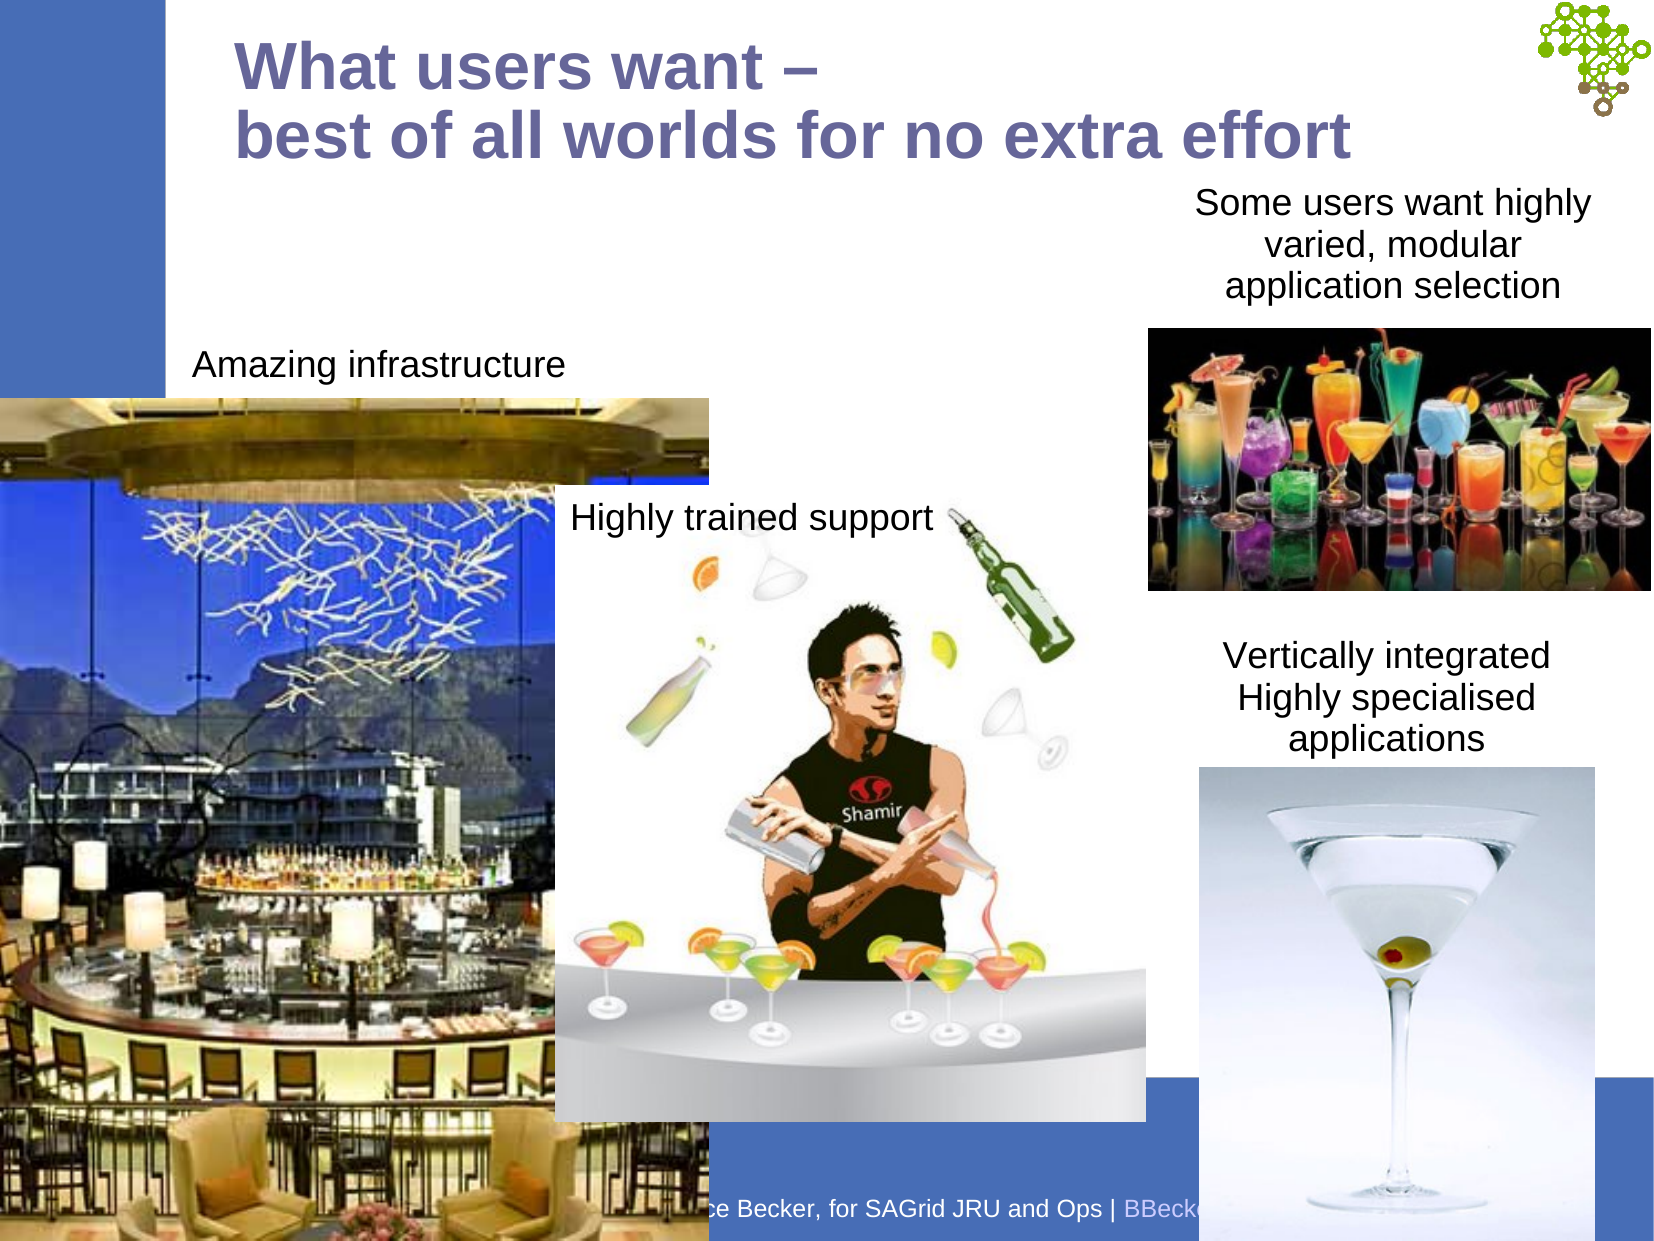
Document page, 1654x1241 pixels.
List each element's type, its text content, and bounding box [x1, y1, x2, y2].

picture [0, 0, 1654, 1241]
text_box Highly trained support [555, 490, 949, 547]
title What users want – best of all worlds for no extra effort [234, 27, 1594, 179]
text_box Vertically integrated Highly specialised applications [1207, 627, 1566, 768]
text_box Amazing infrastructure [177, 336, 582, 394]
text_box Some users want highly varied, modular application selection [1177, 174, 1609, 315]
